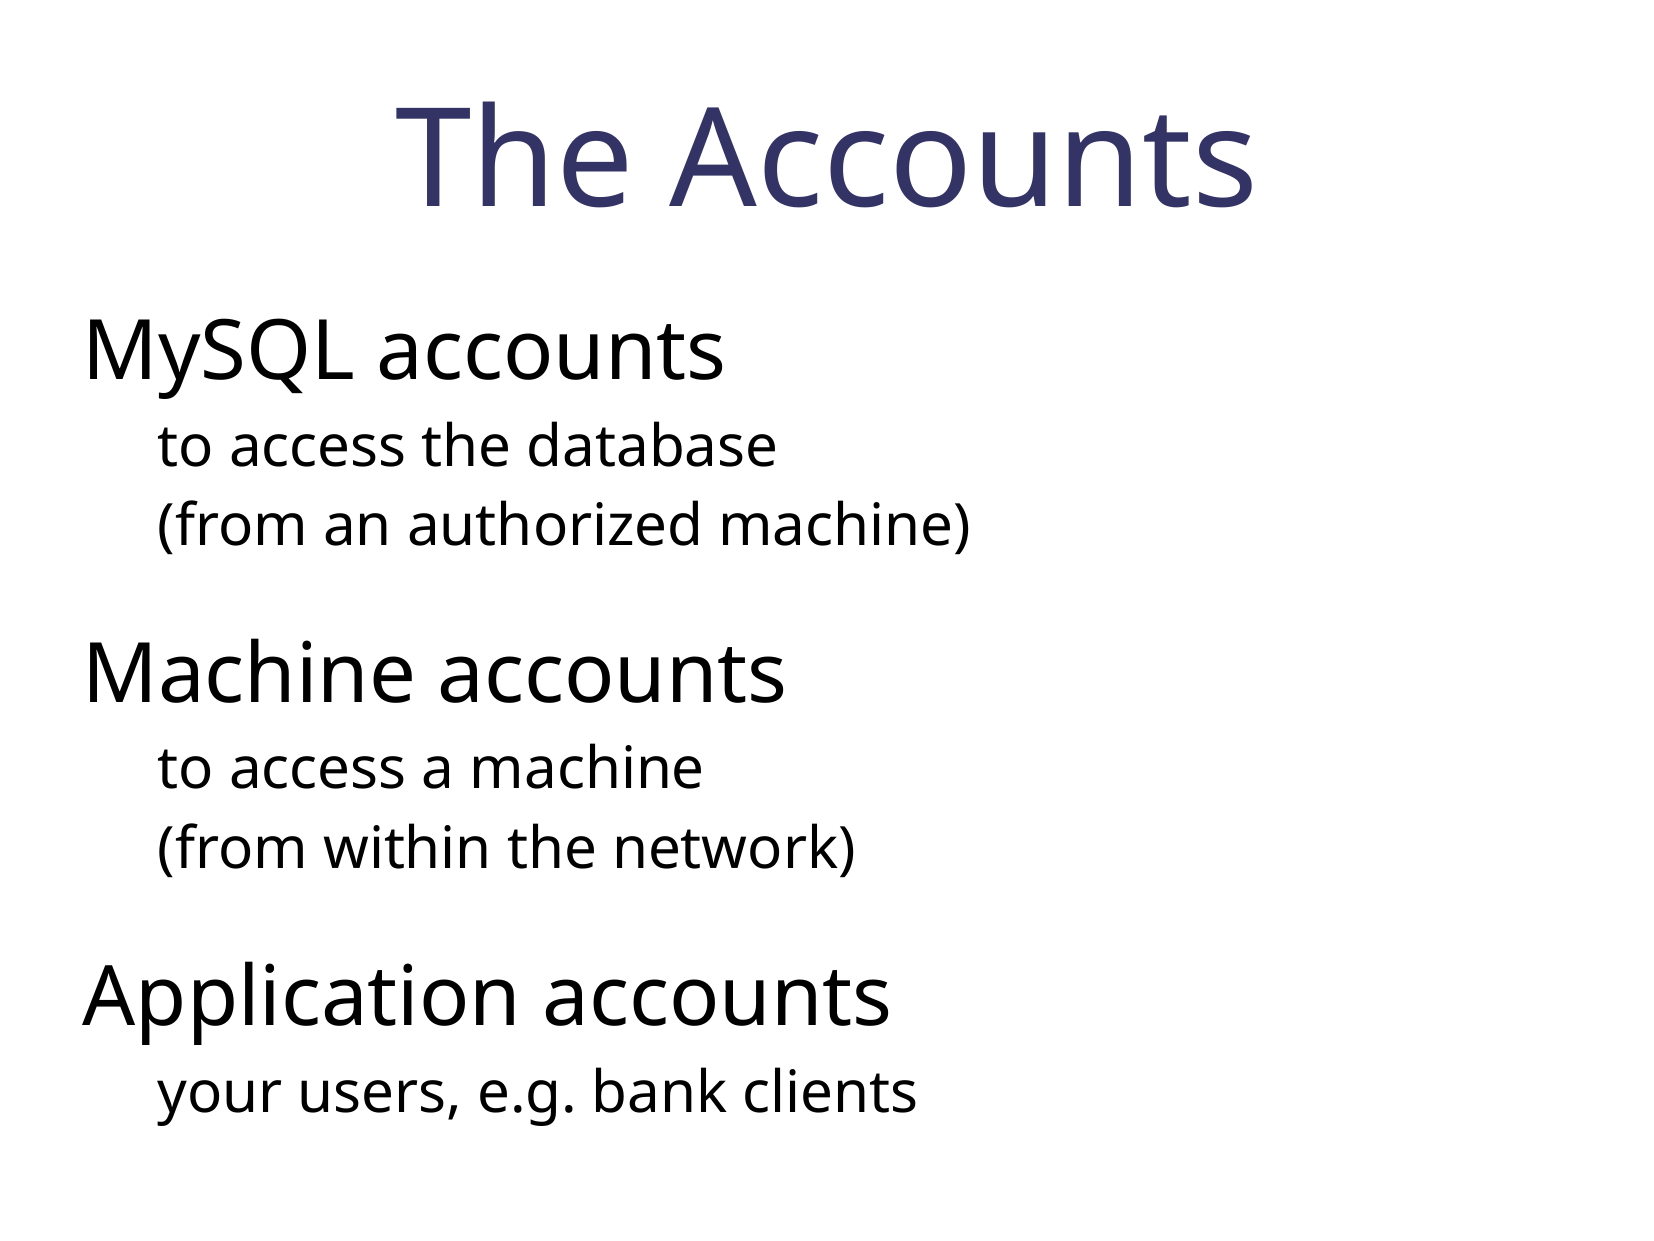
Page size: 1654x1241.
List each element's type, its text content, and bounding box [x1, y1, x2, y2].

subtitle MySQL accounts to access the database (from an authorized machine) Machine accounts to access a machine (from within the network) Application accounts your users, e.g. bank clients [82, 290, 1571, 1141]
title The Accounts [82, 56, 1571, 250]
